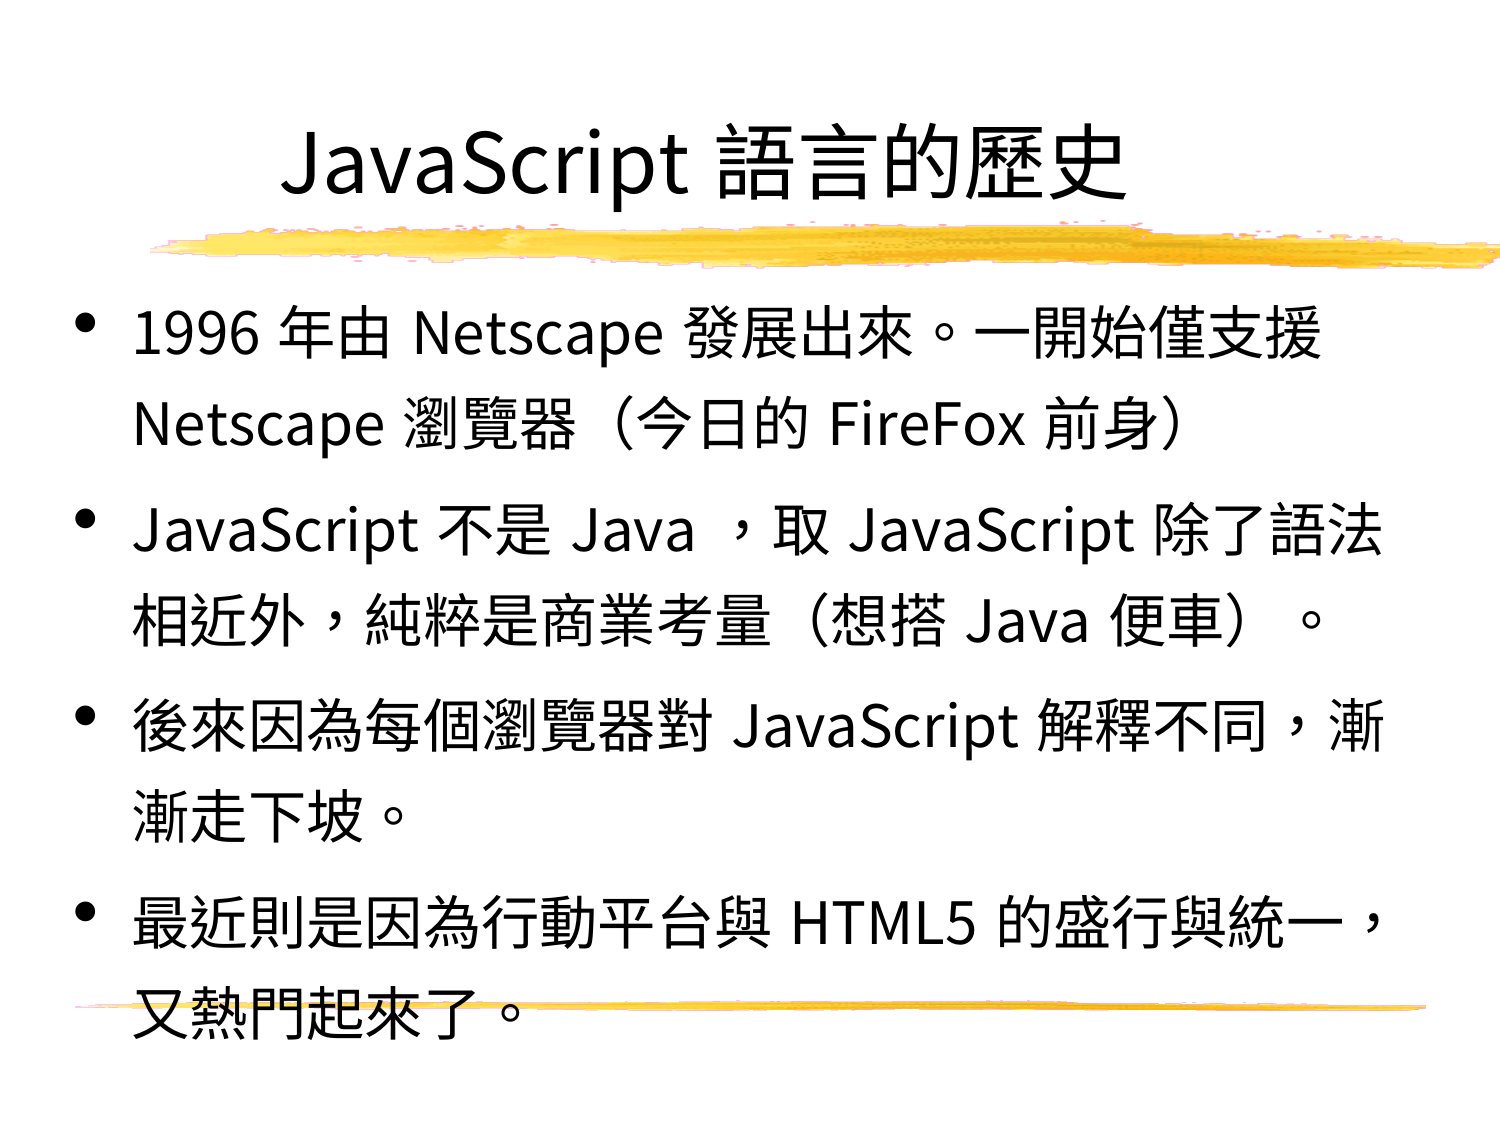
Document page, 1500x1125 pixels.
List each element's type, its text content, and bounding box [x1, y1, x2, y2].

list 1996年由Netscape發展出來。一開始僅支援 Netscape瀏覽器（今日的FireFox前身） JavaScript不是Java，取JavaScript除了語法相近外，純粹是商業考量（想搭Java便車）。 後來因為每個瀏覽器對JavaScript解釋不同，漸漸走下坡。 最近則是因為行動平台與HTML5的盛行與統一，又熱門起來了。 [60, 272, 1439, 1125]
picture [150, 215, 1500, 279]
title JavaScript語言的歷史 [66, 37, 1342, 225]
